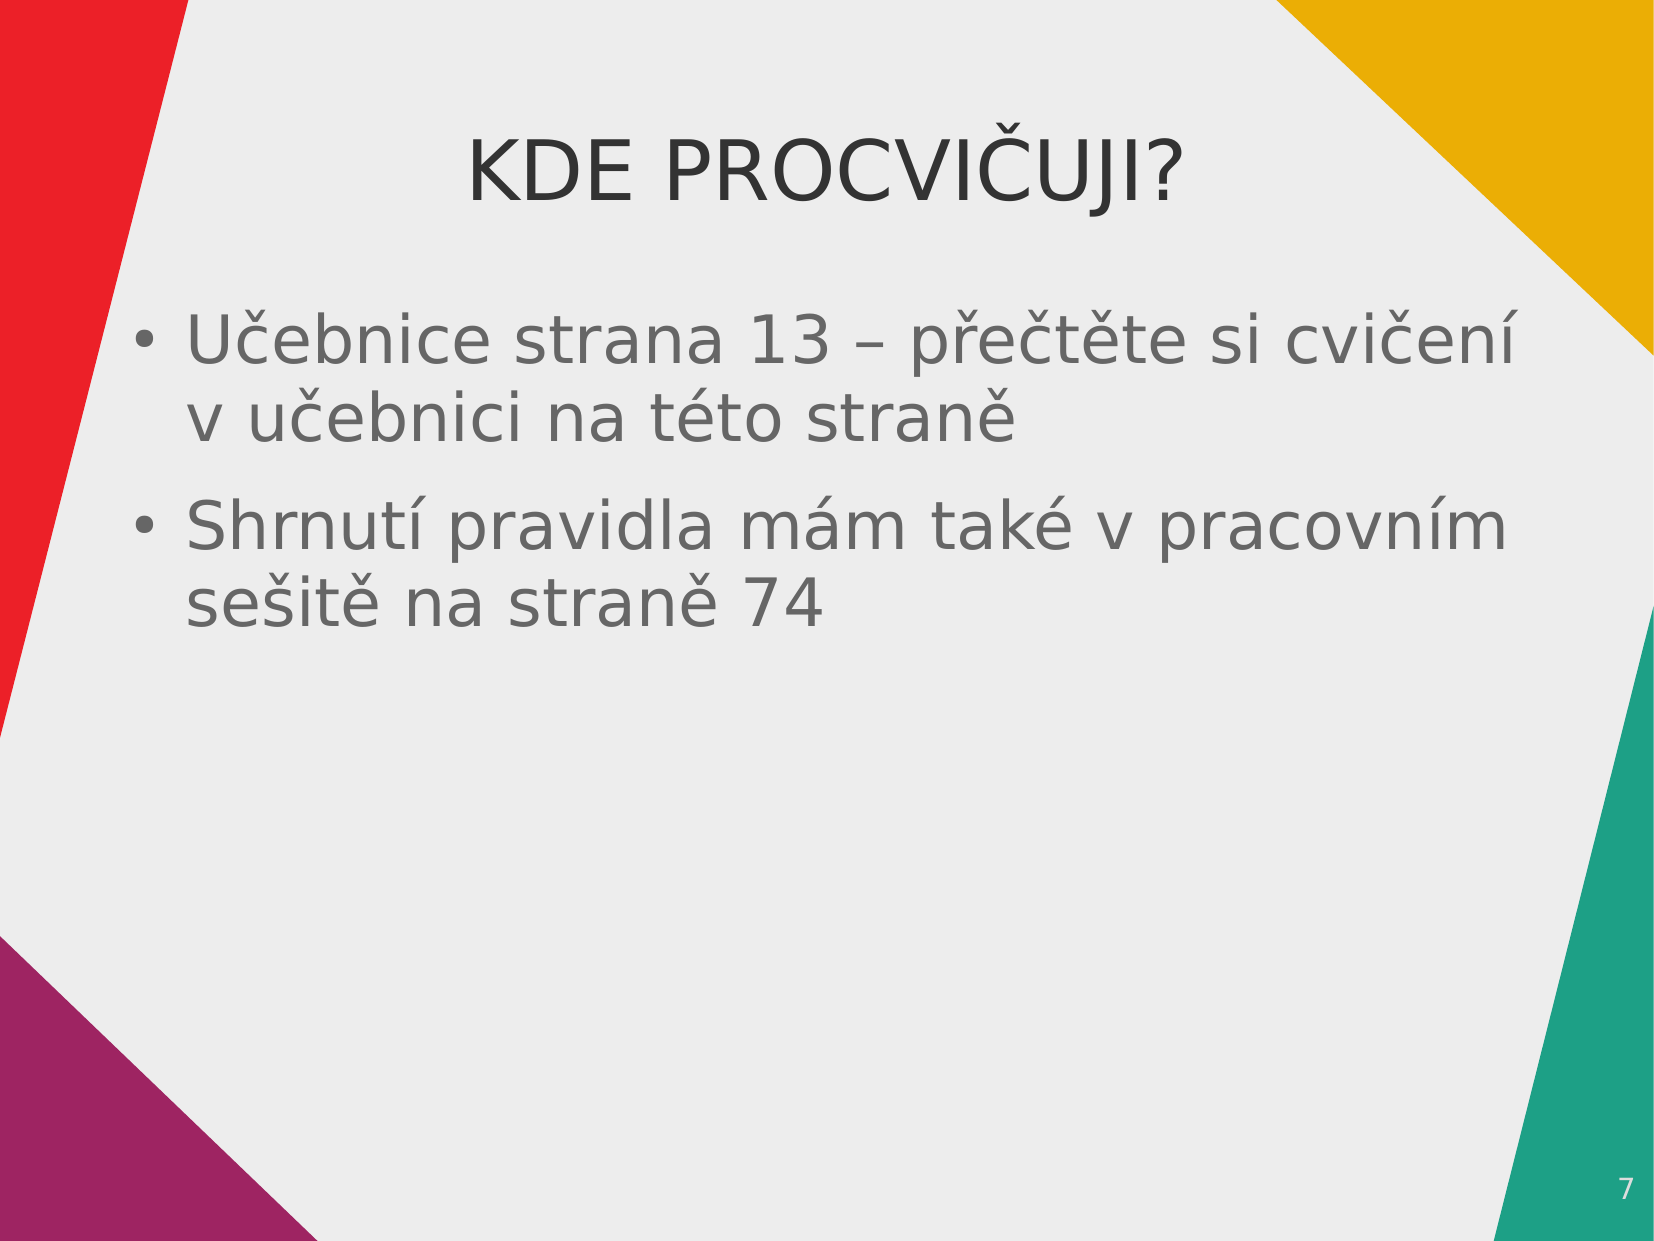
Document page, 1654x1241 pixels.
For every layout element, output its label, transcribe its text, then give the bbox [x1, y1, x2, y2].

list Učebnice strana 13 – přečtěte si cvičení v učebnici na této straně Shrnutí pravidla mám také v pracovním sešitě na straně 74 [114, 302, 1539, 1033]
title KDE PROCVIČUJI? [114, 73, 1539, 271]
